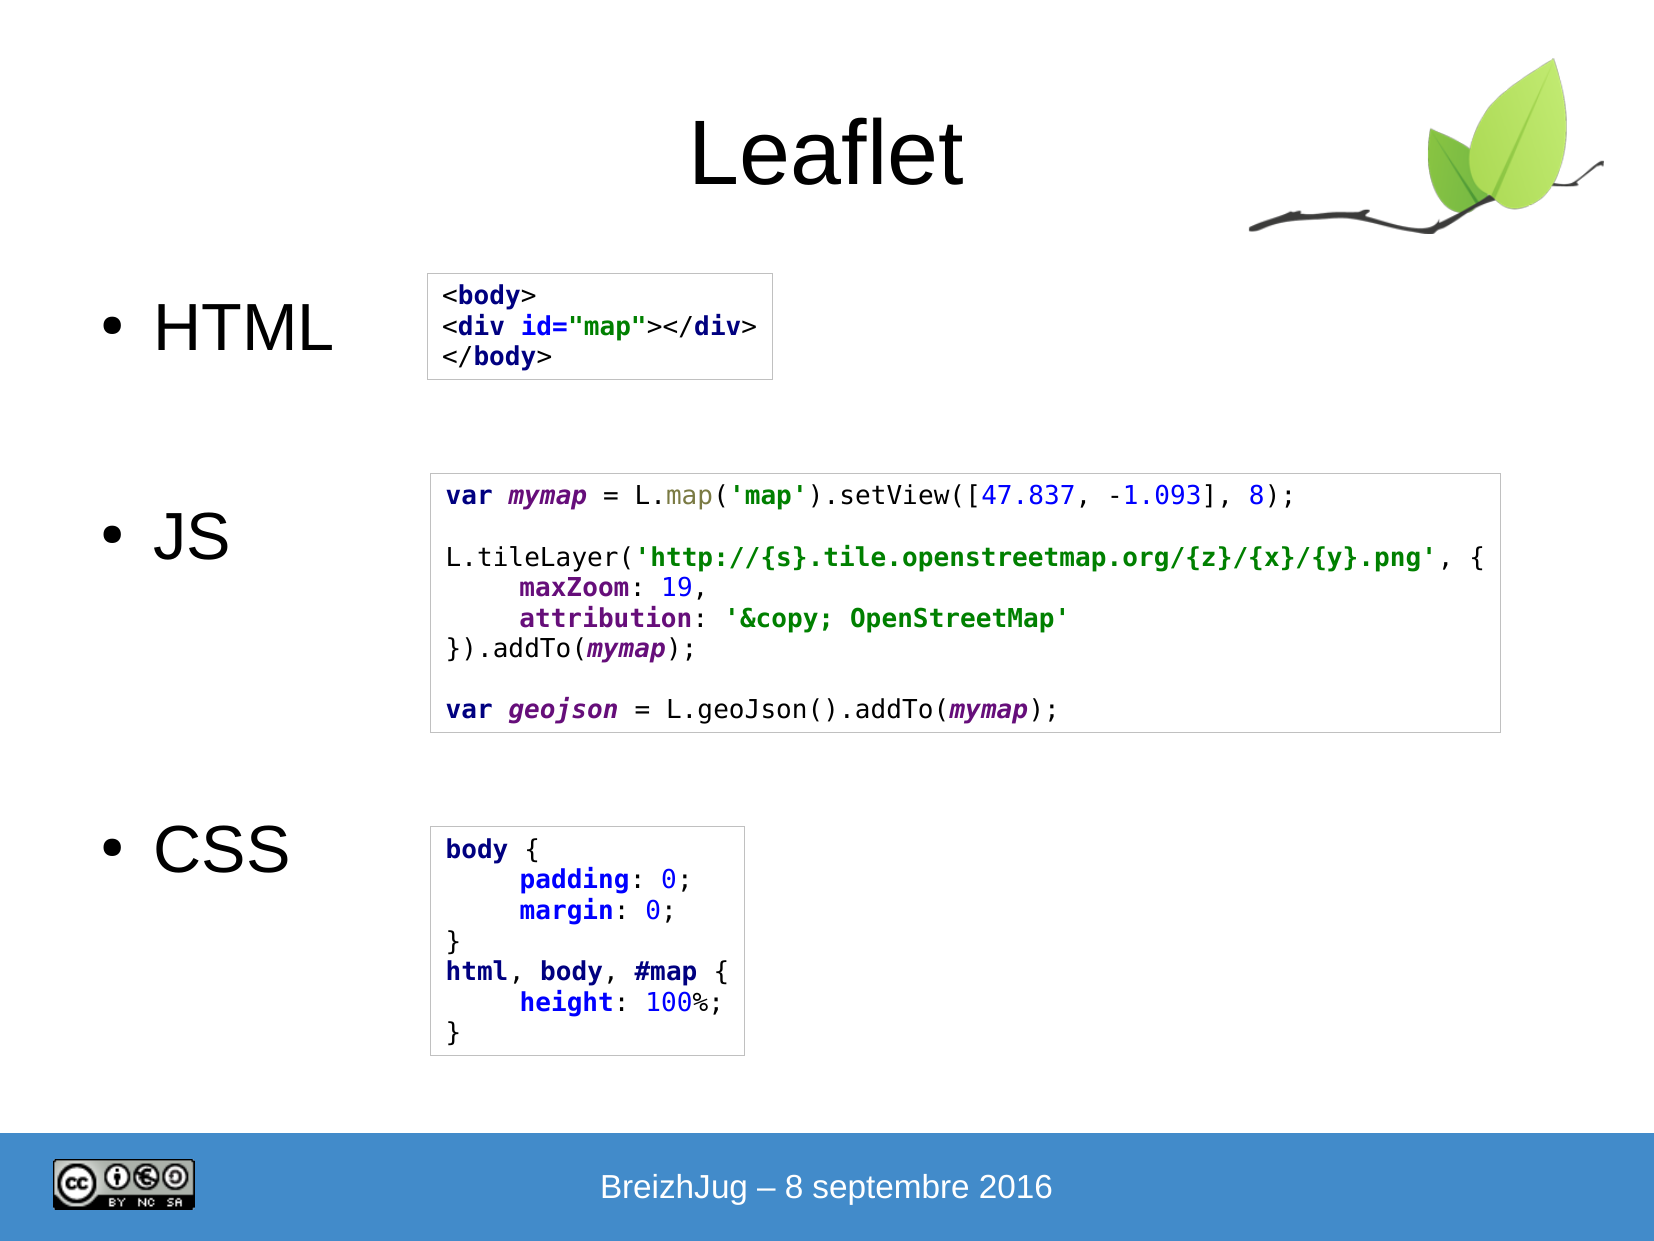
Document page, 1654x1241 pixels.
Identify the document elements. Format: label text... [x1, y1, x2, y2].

text_box var mymap = L.map('map').setView([47.837, -1.093], 8); L.tileLayer('http://{s}.tile.openstreetmap.org/{z}/{x}/{y}.png', { maxZoom: 19, attribution: '&copy; OpenStreetMap' }).addTo(mymap); var geojson = L.geoJson().addTo(mymap); [430, 473, 1501, 733]
picture [1240, 58, 1604, 234]
text_box <body> <div id="map"></div> </body> [427, 273, 773, 380]
picture [53, 1159, 195, 1210]
title Leaflet [82, 49, 1571, 257]
text_box body { padding: 0; margin: 0; } html, body, #map { height: 100%; } [430, 826, 745, 1056]
list HTML JS CSS [82, 290, 1571, 1010]
